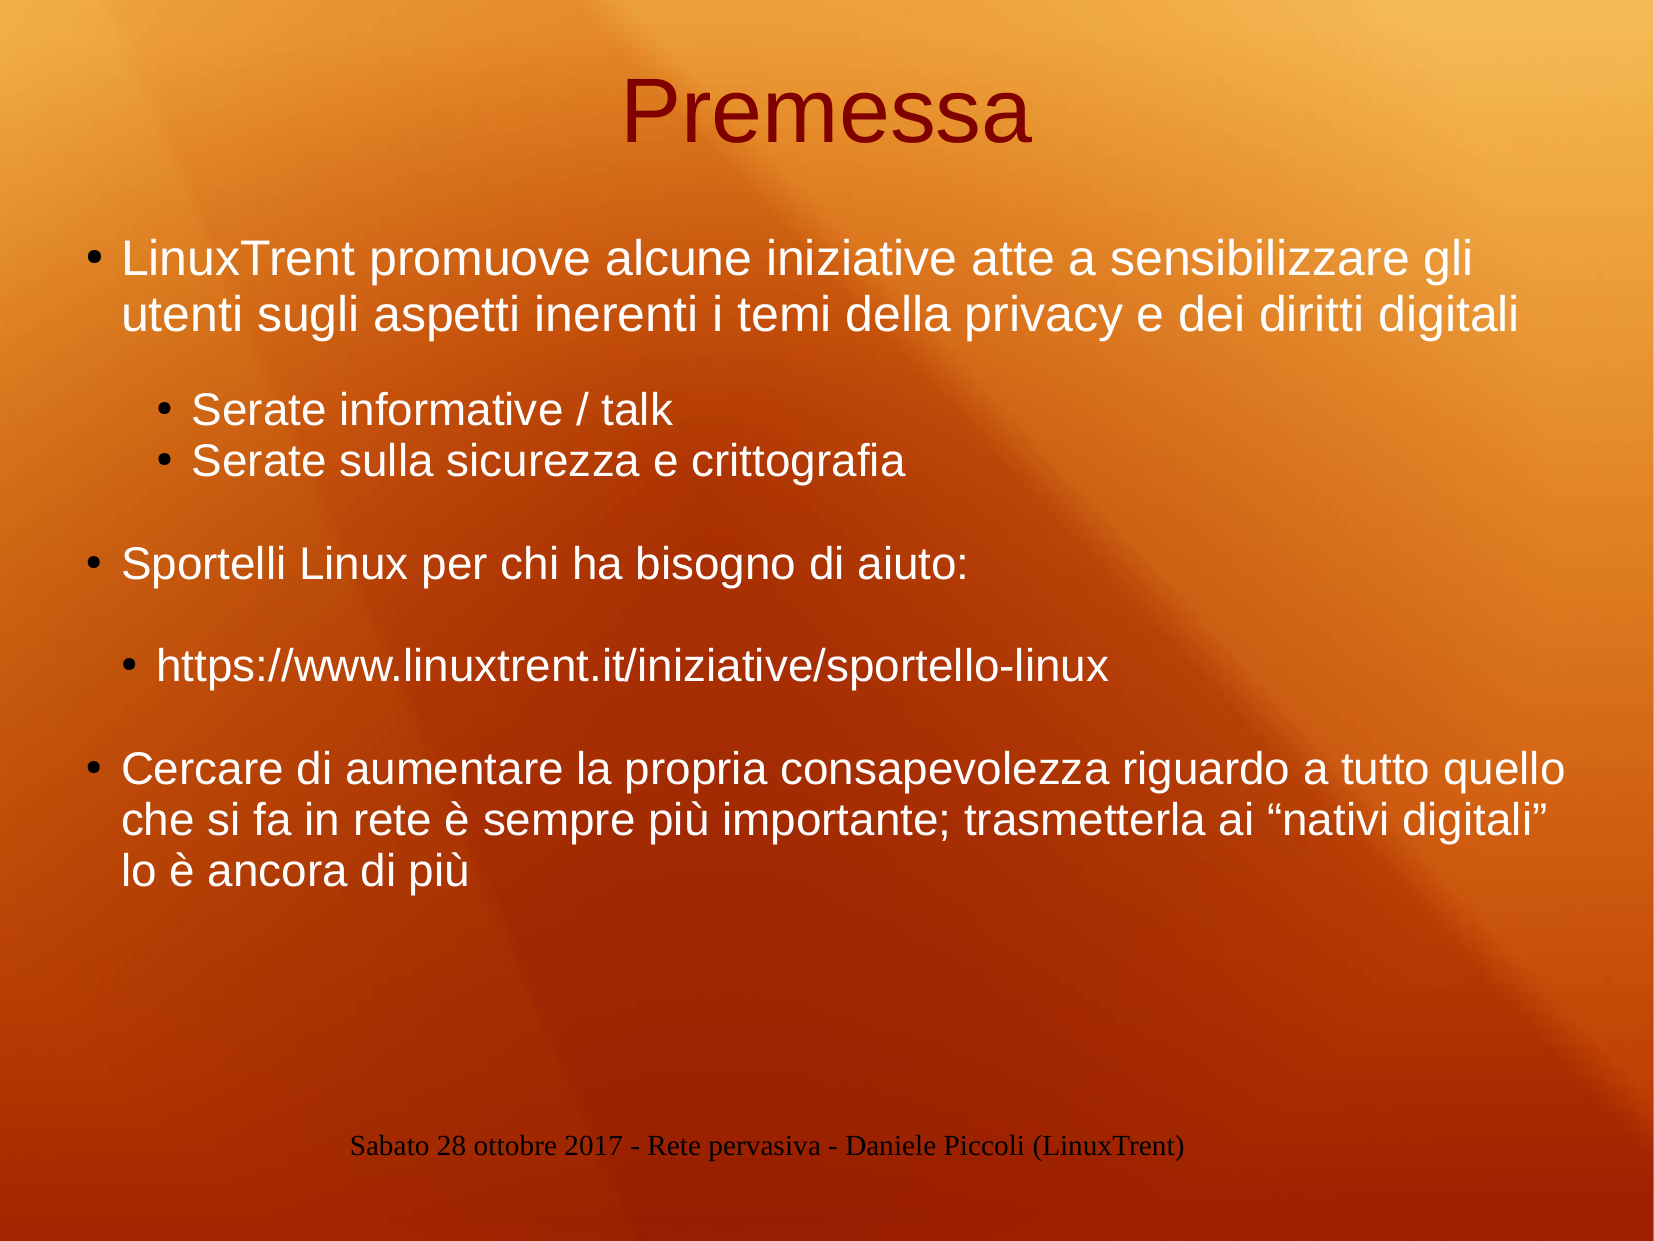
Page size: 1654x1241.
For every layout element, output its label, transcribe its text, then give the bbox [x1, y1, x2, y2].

title Premessa [82, 35, 1571, 187]
text_box LinuxTrent promuove alcune iniziative atte a sensibilizzare gli utenti sugli aspetti inerenti i temi della privacy e dei diritti digitali Serate informative / talk Serate sulla sicurezza e crittografia Sportelli Linux per chi ha bisogno di aiuto: https://www.linuxtrent.it/iniziative/sportello-linux Cercare di aumentare la propria consapevolezza riguardo a tutto quello che si fa in rete è sempre più importante; trasmetterla ai “nativi digitali” lo è ancora di più [70, 223, 1595, 1123]
picture [0, 0, 1654, 1241]
